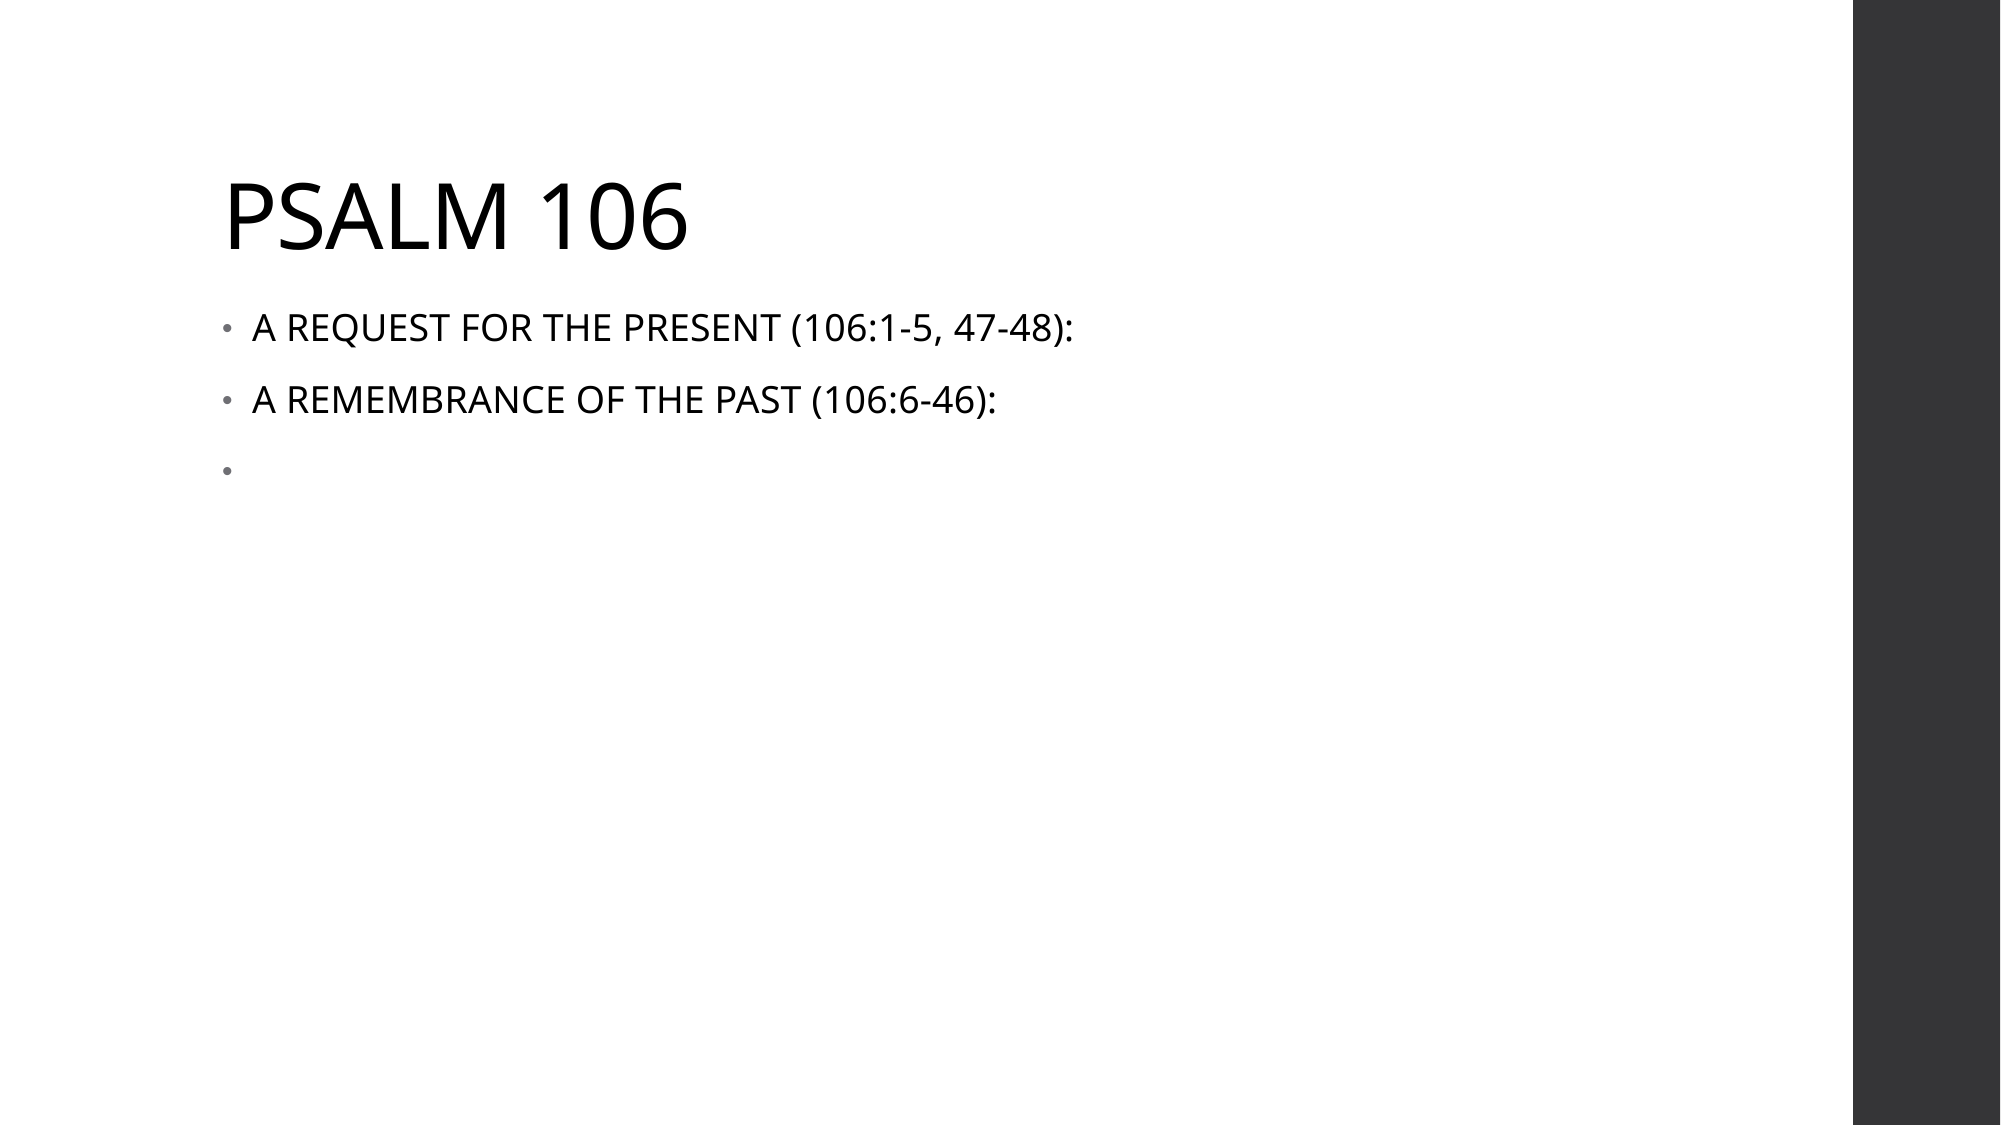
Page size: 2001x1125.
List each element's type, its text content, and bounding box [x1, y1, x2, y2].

title PSALM 106 [206, 60, 1797, 278]
list A REQUEST FOR THE PRESENT (106:1-5, 47-48): A REMEMBRANCE OF THE PAST (106:6-46): [206, 299, 1617, 1014]
